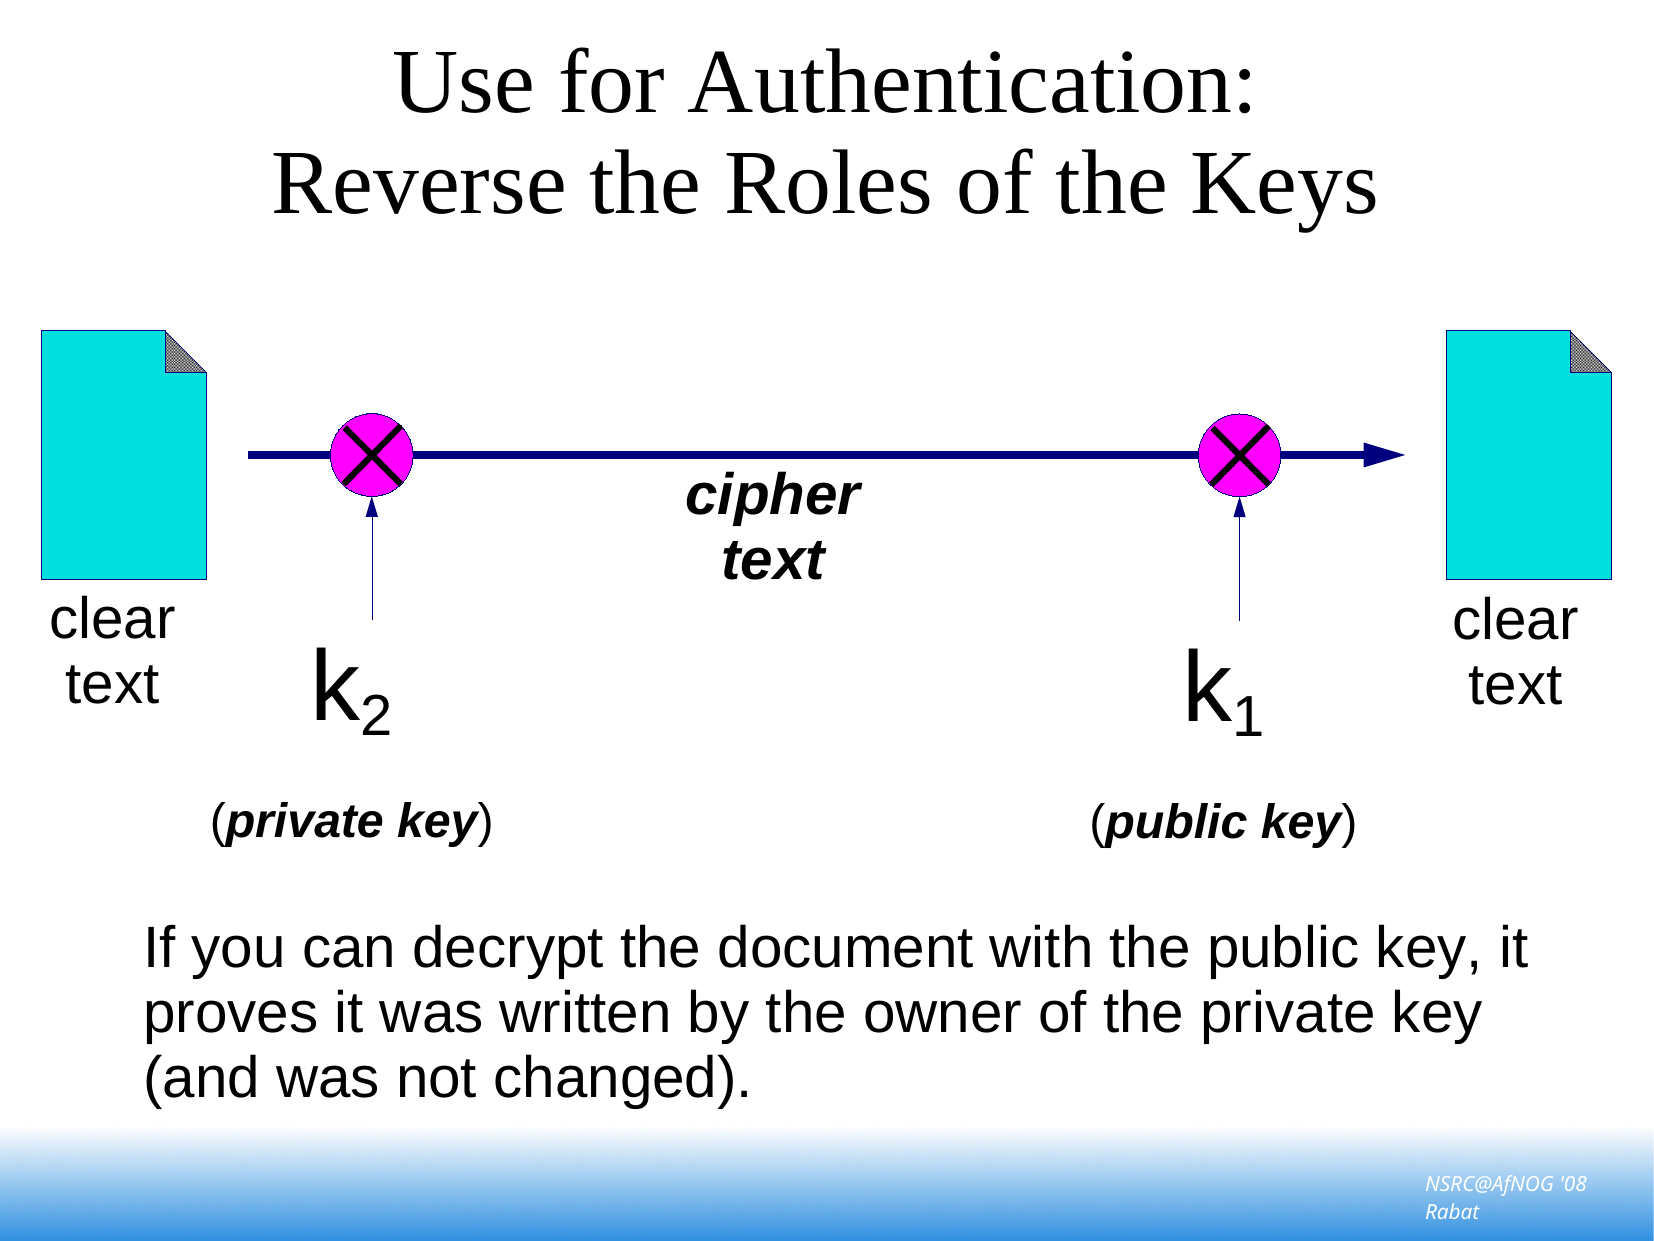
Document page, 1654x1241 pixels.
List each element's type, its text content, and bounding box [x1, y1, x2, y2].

text_box cipher text [685, 461, 861, 592]
text_box [1245, 429, 1281, 482]
text_box [330, 413, 398, 497]
text_box If you can decrypt the document with the public key, it proves it was written by the owner of the private key (and was not changed). [143, 914, 1531, 1111]
text_box [41, 330, 207, 580]
text_box clear text [49, 585, 176, 716]
text_box [1446, 330, 1612, 580]
text_box [1213, 461, 1267, 497]
text_box [1198, 413, 1266, 486]
text_box clear text [1452, 586, 1580, 717]
title Use for Authentication: Reverse the Roles of the Keys [135, 30, 1517, 262]
text_box [378, 429, 414, 481]
text_box k1 (public key) [1089, 631, 1358, 850]
text_box k2 (private key) [209, 630, 494, 849]
picture [0, 1124, 1654, 1241]
